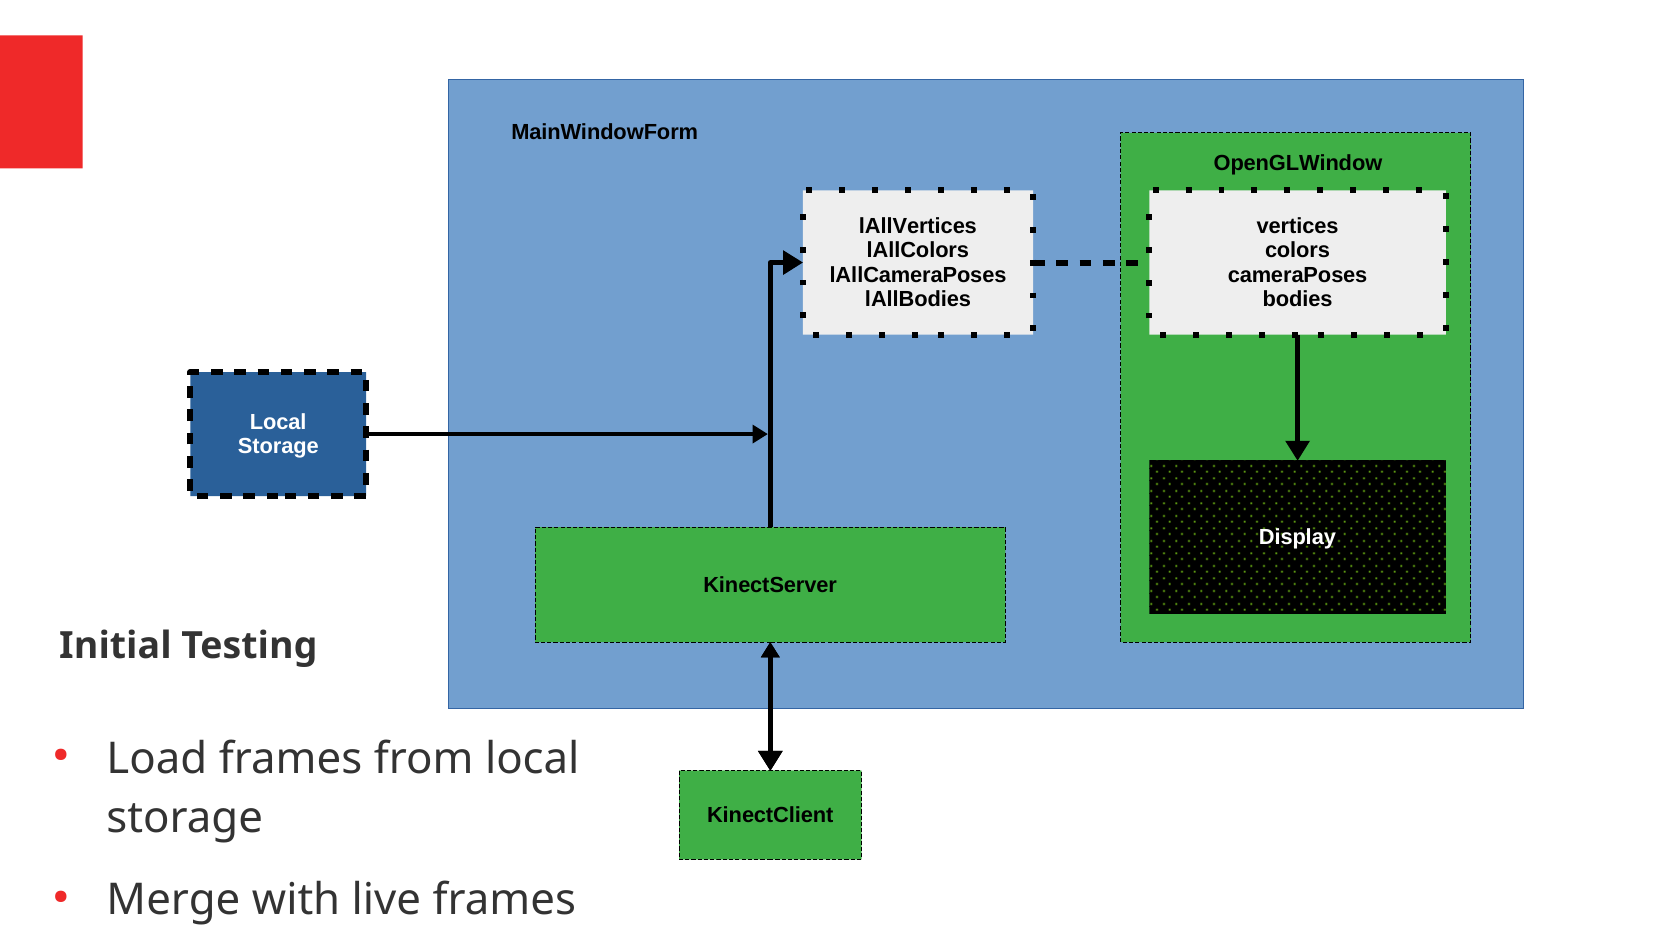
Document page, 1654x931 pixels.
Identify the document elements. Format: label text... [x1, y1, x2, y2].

text_box vertices colors cameraPoses bodies [1149, 190, 1446, 335]
text_box [448, 435, 769, 709]
text_box OpenGLWindow [1197, 150, 1399, 176]
text_box Display [1149, 460, 1446, 614]
text_box KinectServer [535, 527, 1006, 643]
title Initial Testing [59, 566, 497, 723]
text_box Local Storage [190, 372, 367, 497]
text_box lAllVertices lAllColors lAllCameraPoses lAllBodies [802, 190, 1034, 335]
text_box KinectClient [679, 770, 862, 860]
text_box MainWindowForm [472, 119, 737, 169]
text_box [448, 79, 1524, 709]
list Load frames from local storage Merge with live frames [35, 726, 627, 931]
